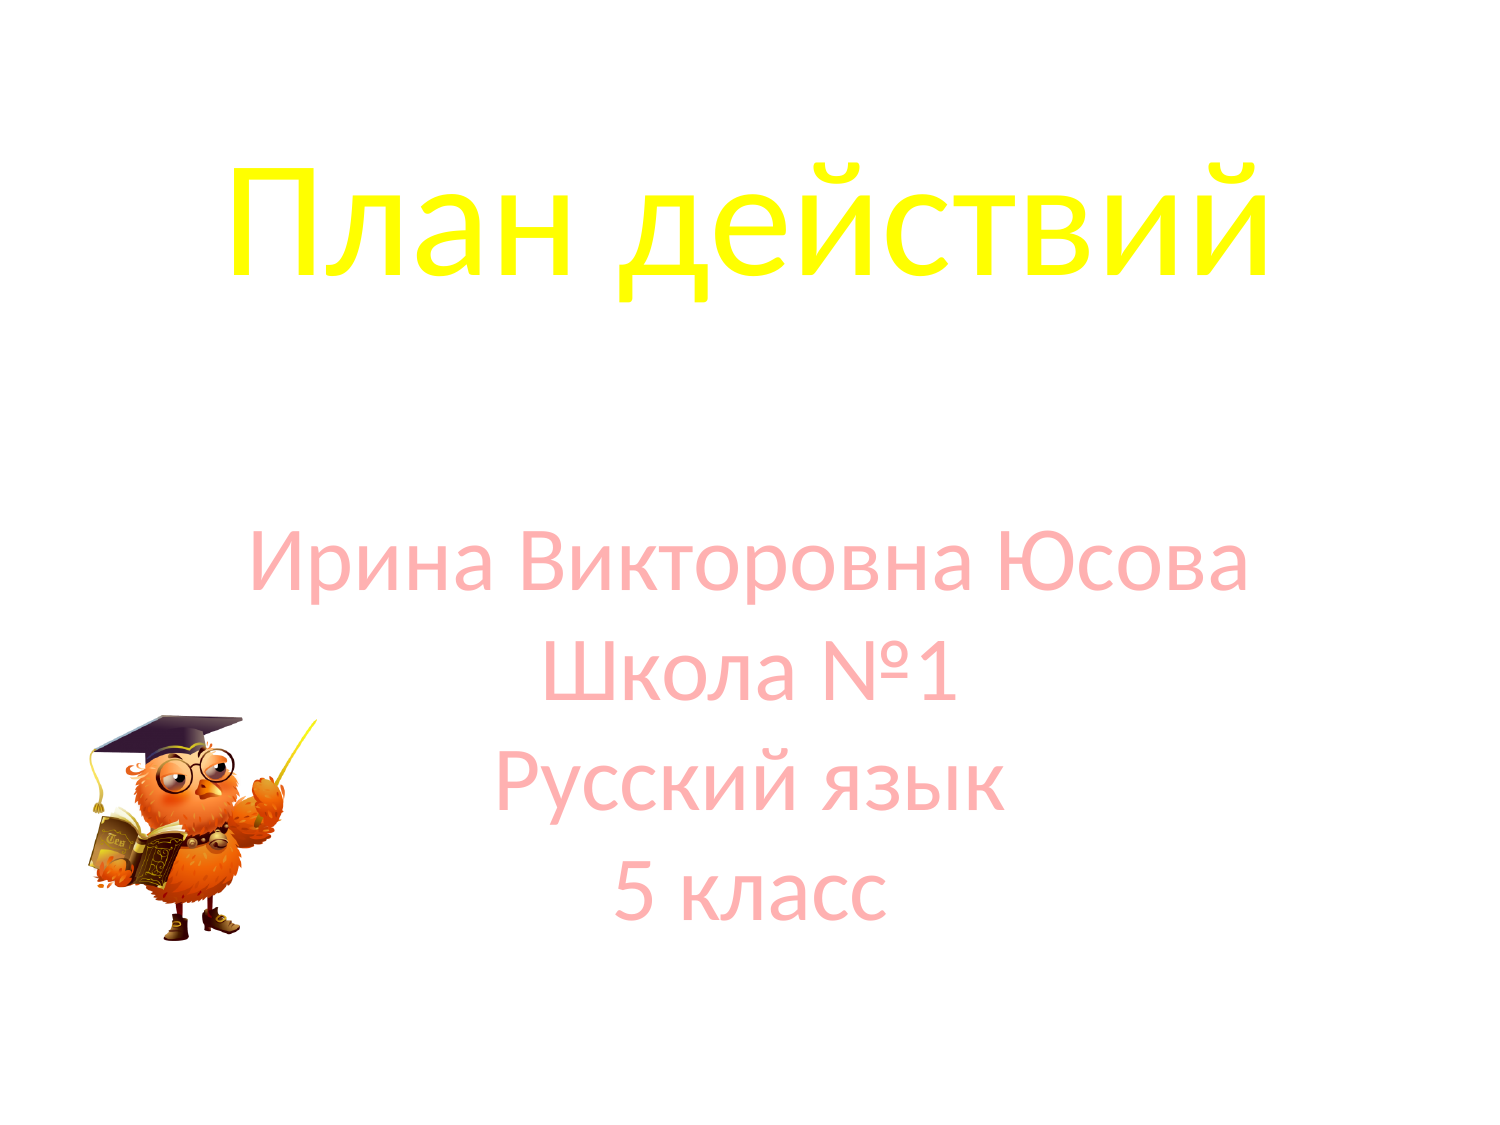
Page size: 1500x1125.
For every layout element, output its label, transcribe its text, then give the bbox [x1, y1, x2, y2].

title План действий [112, 101, 1388, 303]
picture [88, 715, 317, 941]
subtitle Ирина Викторовна Юсова Школа №1 Русский язык 5 класс [225, 491, 1275, 925]
